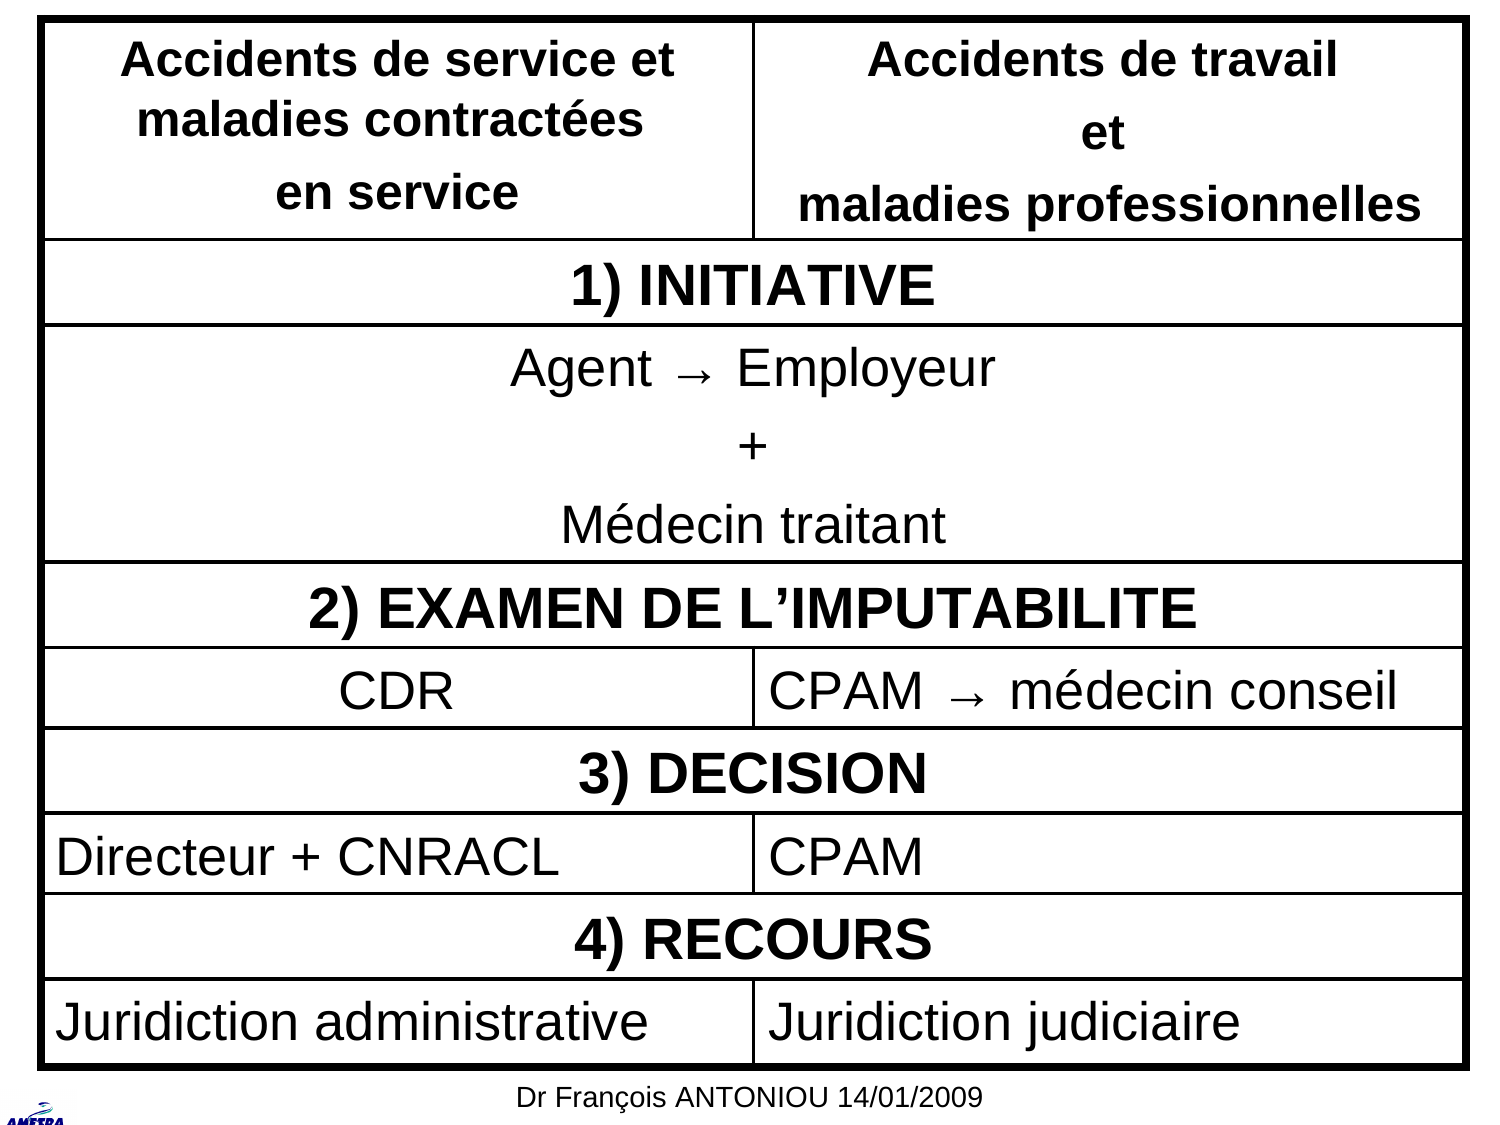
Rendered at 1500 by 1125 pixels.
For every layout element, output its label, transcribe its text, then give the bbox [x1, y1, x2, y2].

table_header Accidents de travail et maladies professionnelles [755, 23, 1462, 238]
table_cell Directeur + CNRACL [45, 815, 752, 892]
table_cell Juridiction judiciaire [755, 981, 1462, 1063]
table_cell 2) EXAMEN DE L’IMPUTABILITE [45, 564, 1462, 646]
table_cell Agent → Employeur + Médecin traitant [45, 327, 1462, 560]
table_cell 3) DECISION [45, 730, 1462, 811]
table_cell 1) INITIATIVE [45, 241, 1462, 323]
picture [0, 1089, 77, 1125]
table_cell Juridiction administrative [45, 981, 752, 1063]
table_cell 4) RECOURS [45, 895, 1462, 977]
table_header Accidents de service et maladies contractées en service [45, 23, 752, 238]
table_cell CDR [45, 649, 752, 726]
table_cell CPAM [755, 815, 1462, 892]
table_cell CPAM → médecin conseil [755, 649, 1462, 726]
